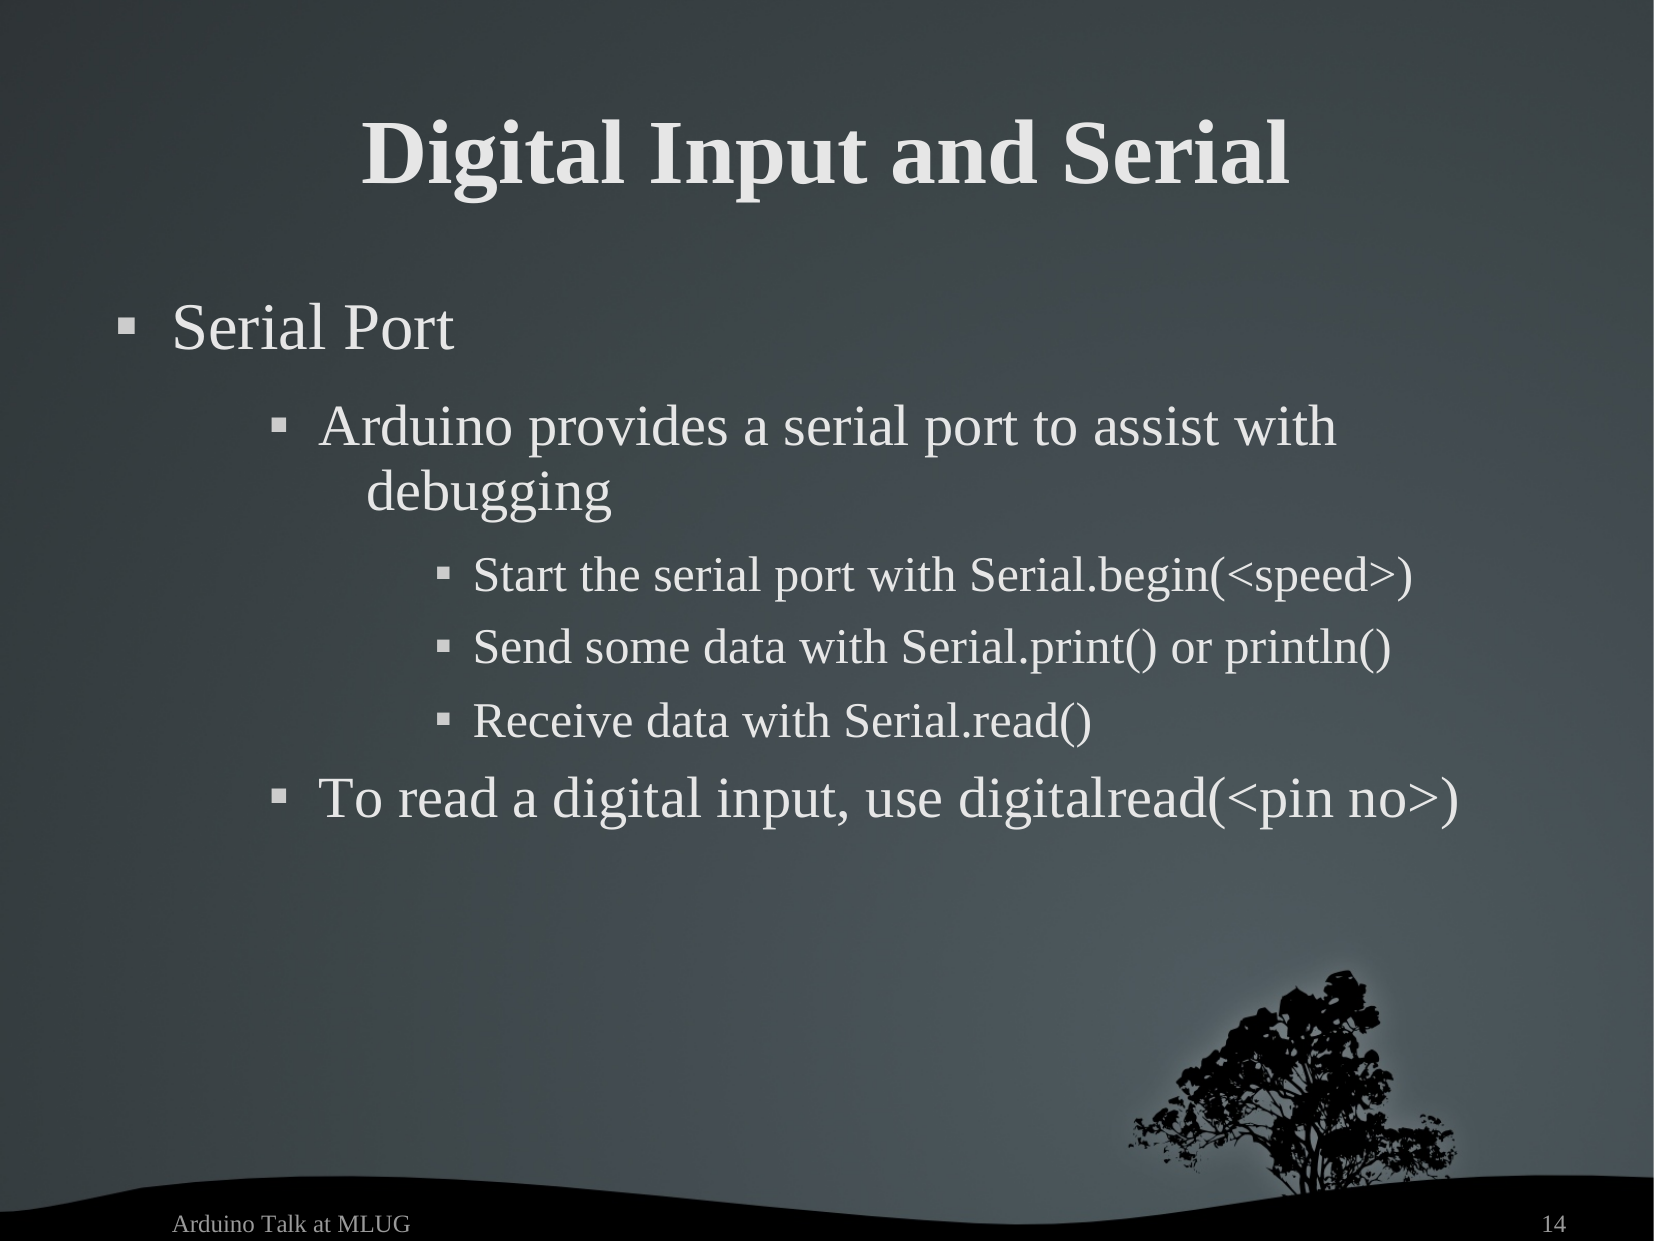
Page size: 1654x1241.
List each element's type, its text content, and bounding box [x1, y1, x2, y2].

list Serial Port Arduino provides a serial port to assist with debugging Start the serial port with Serial.begin(<speed>) Send some data with Serial.print() or println() Receive data with Serial.read() To read a digital input, use digitalread(<pin no>) [82, 290, 1571, 1109]
picture [0, 0, 1654, 1241]
title Digital Input and Serial [82, 49, 1571, 257]
